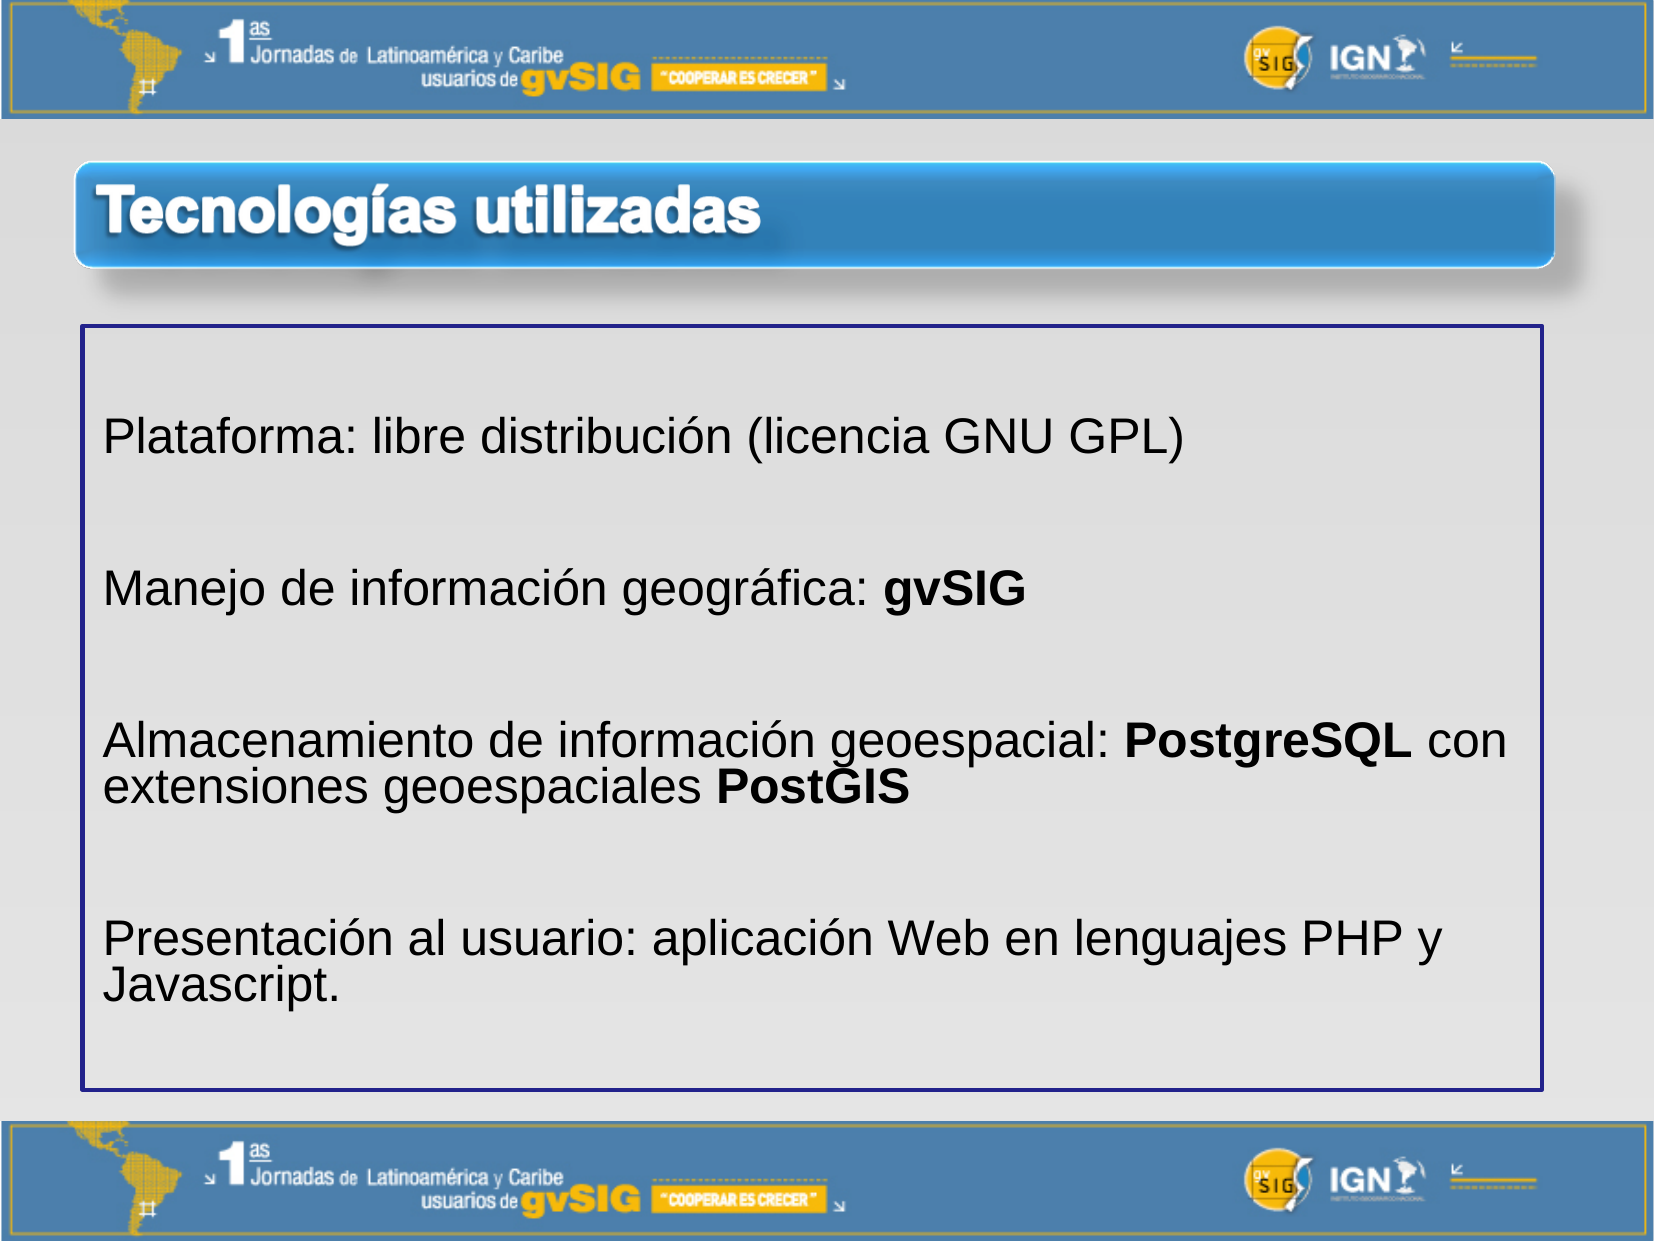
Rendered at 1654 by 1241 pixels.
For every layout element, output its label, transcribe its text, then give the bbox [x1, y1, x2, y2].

list Plataforma: libre distribución (licencia GNU GPL) Manejo de información geográfica: gvSIG Almacenamiento de información geoespacial: PostgreSQL con extensiones geoespaciales PostGIS Presentación al usuario: aplicación Web en lenguajes PHP y Javascript. [82, 329, 1542, 1090]
picture [0, 1121, 1654, 1241]
picture [42, 141, 1615, 329]
picture [0, 0, 1654, 119]
